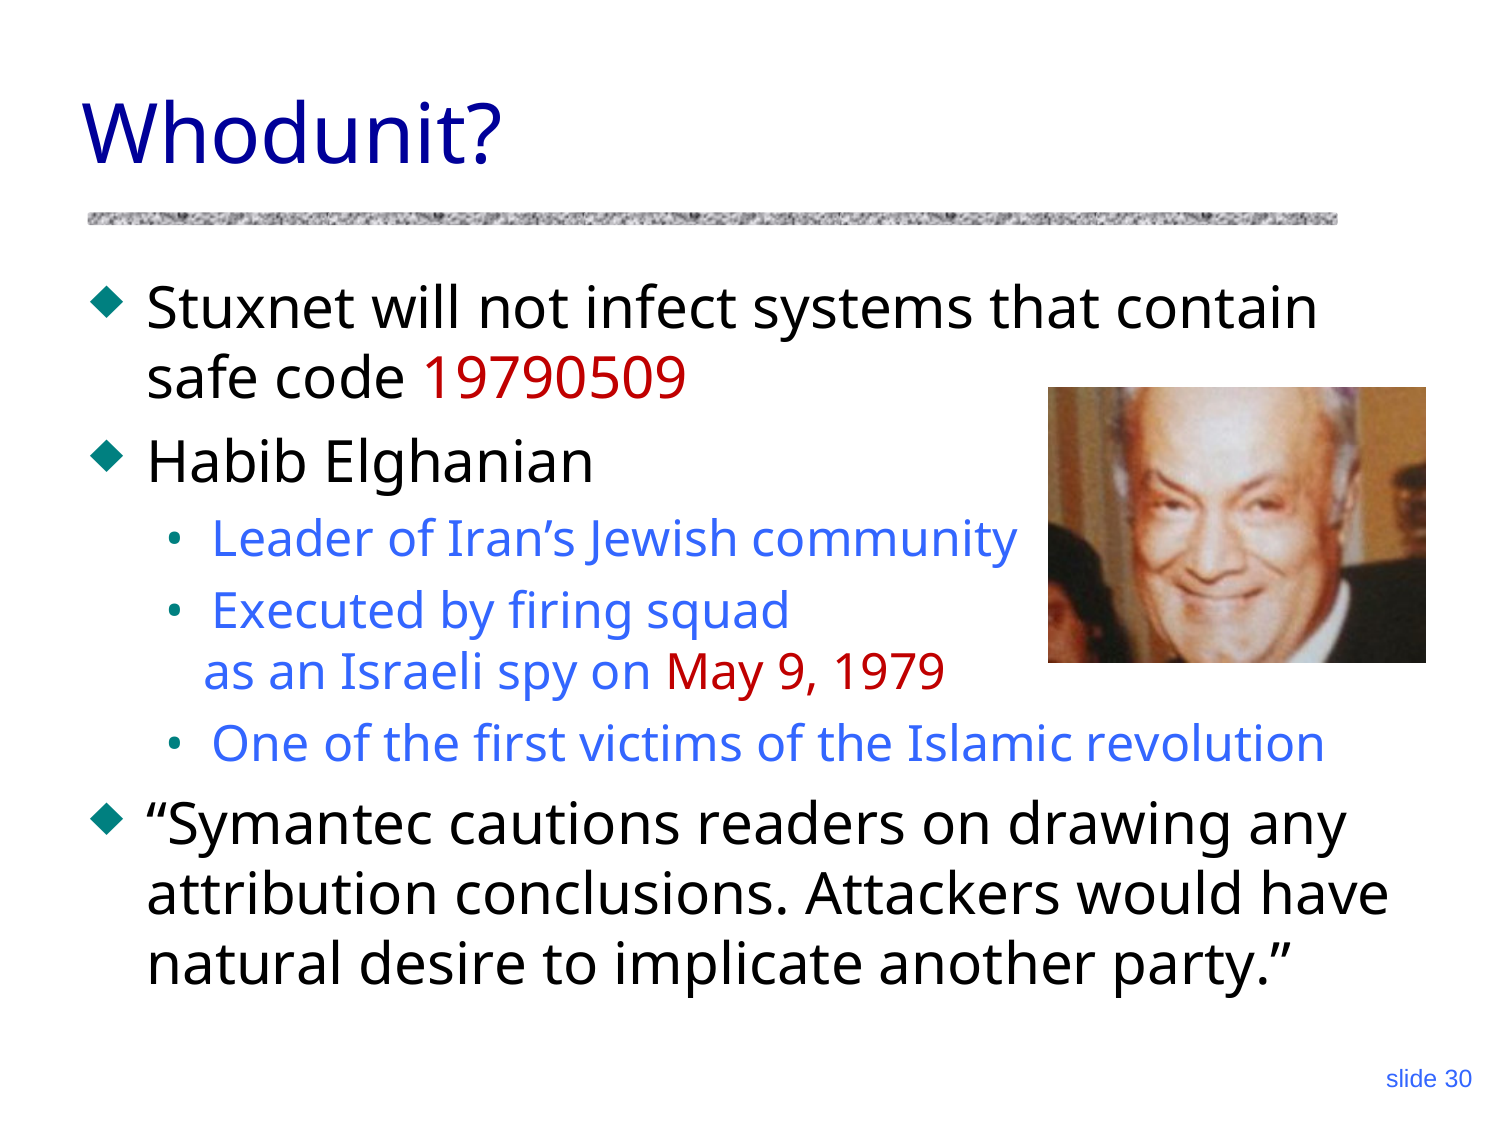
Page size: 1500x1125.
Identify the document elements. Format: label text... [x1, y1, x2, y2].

list Stuxnet will not infect systems that contain safe code 19790509 Habib Elghanian Leader of Iran’s Jewish community Executed by firing squad as an Israeli spy on May 9, 1979 One of the first victims of the Islamic revolution “Symantec cautions readers on drawing any attribution conclusions. Attackers would have natural desire to implicate another party.” [74, 262, 1417, 1063]
picture [87, 212, 1338, 226]
picture [1048, 387, 1426, 663]
title Whodunit? [66, 37, 1342, 188]
text_box slide <number> [1174, 1025, 1488, 1101]
